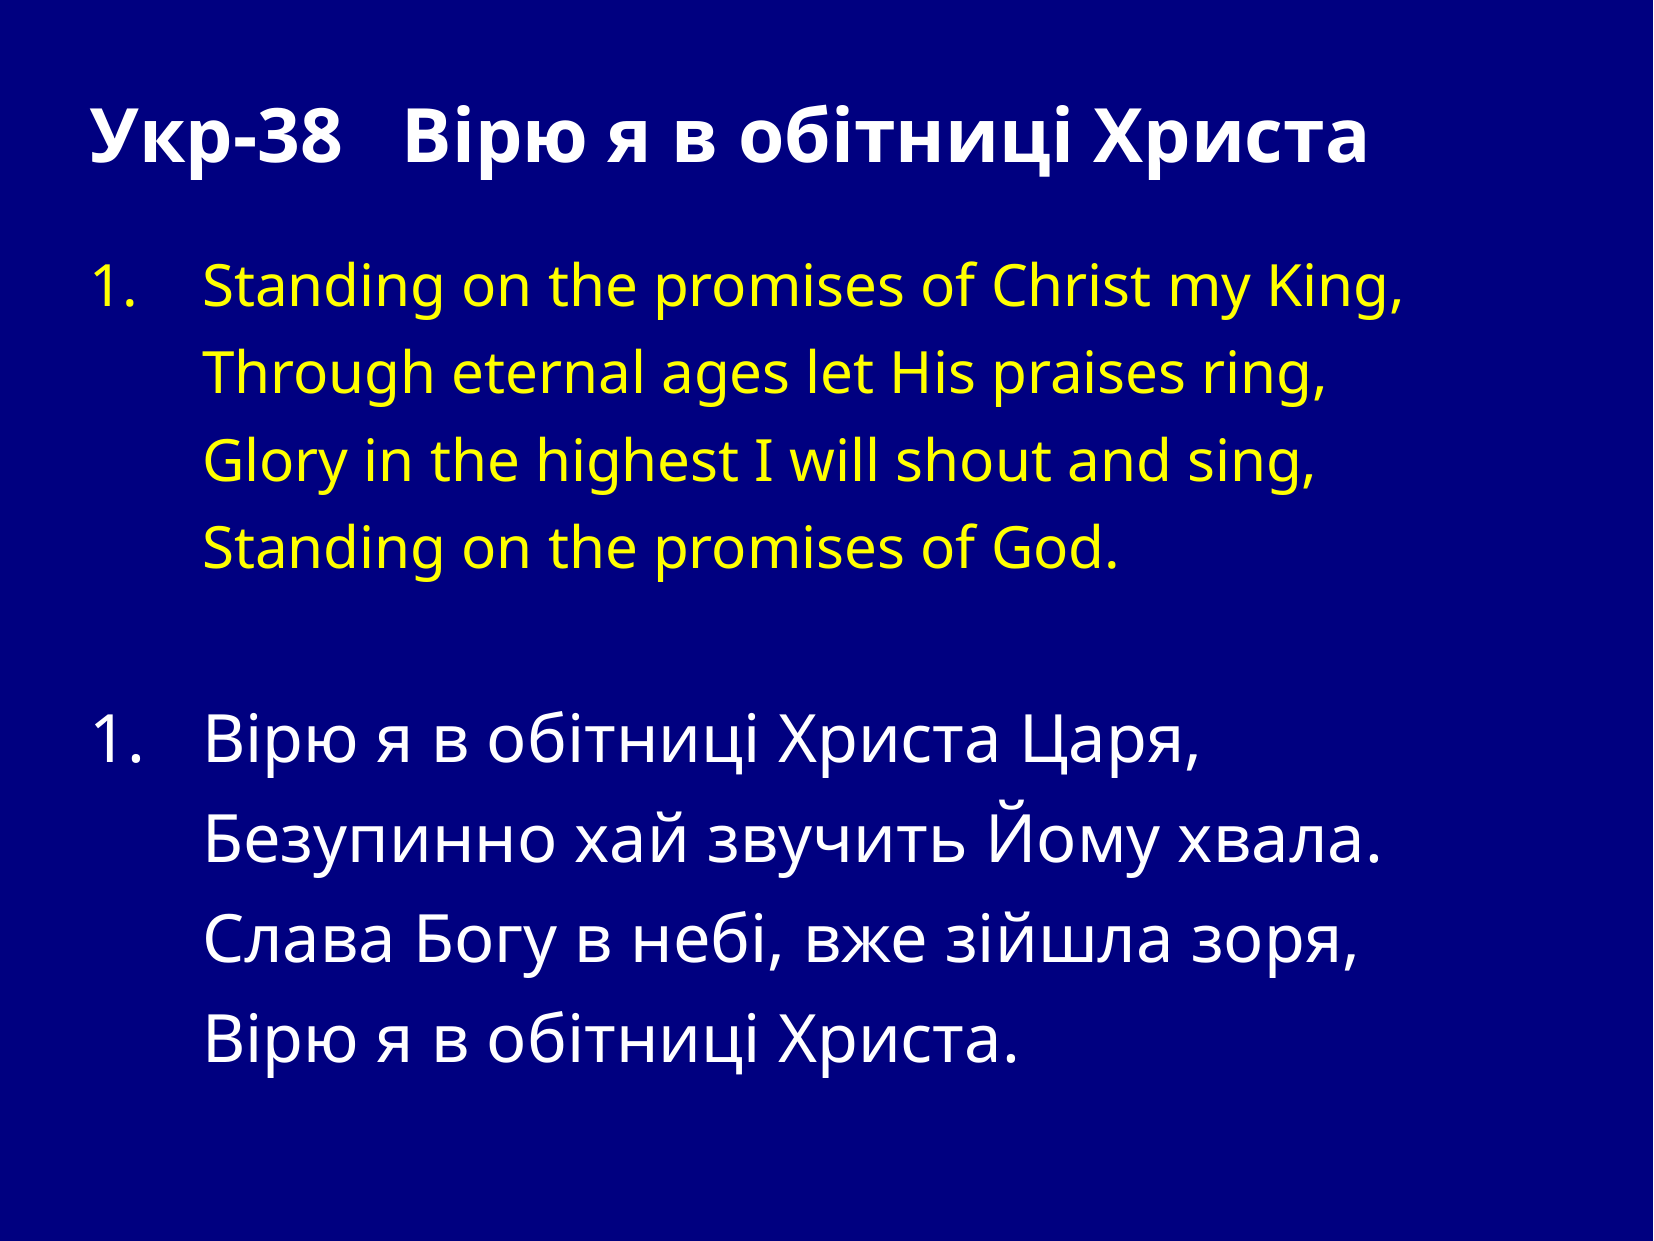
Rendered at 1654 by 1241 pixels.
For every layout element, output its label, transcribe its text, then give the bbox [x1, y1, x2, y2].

text_box 1. Standing on the promises of Christ my King, Through eternal ages let His praises ring, Glory in the highest I will shout and sing, Standing on the promises of God. [75, 188, 1576, 638]
text_box 1. Вірю я в обітниці Христа Царя, Безупинно хай звучить Йому хвала. Слава Богу в небі, вже зійшла зоря, Вірю я в обітниці Христа. [75, 675, 1576, 1163]
text_box Укр-38 Вірю я в обітниці Христа [75, 75, 1576, 188]
